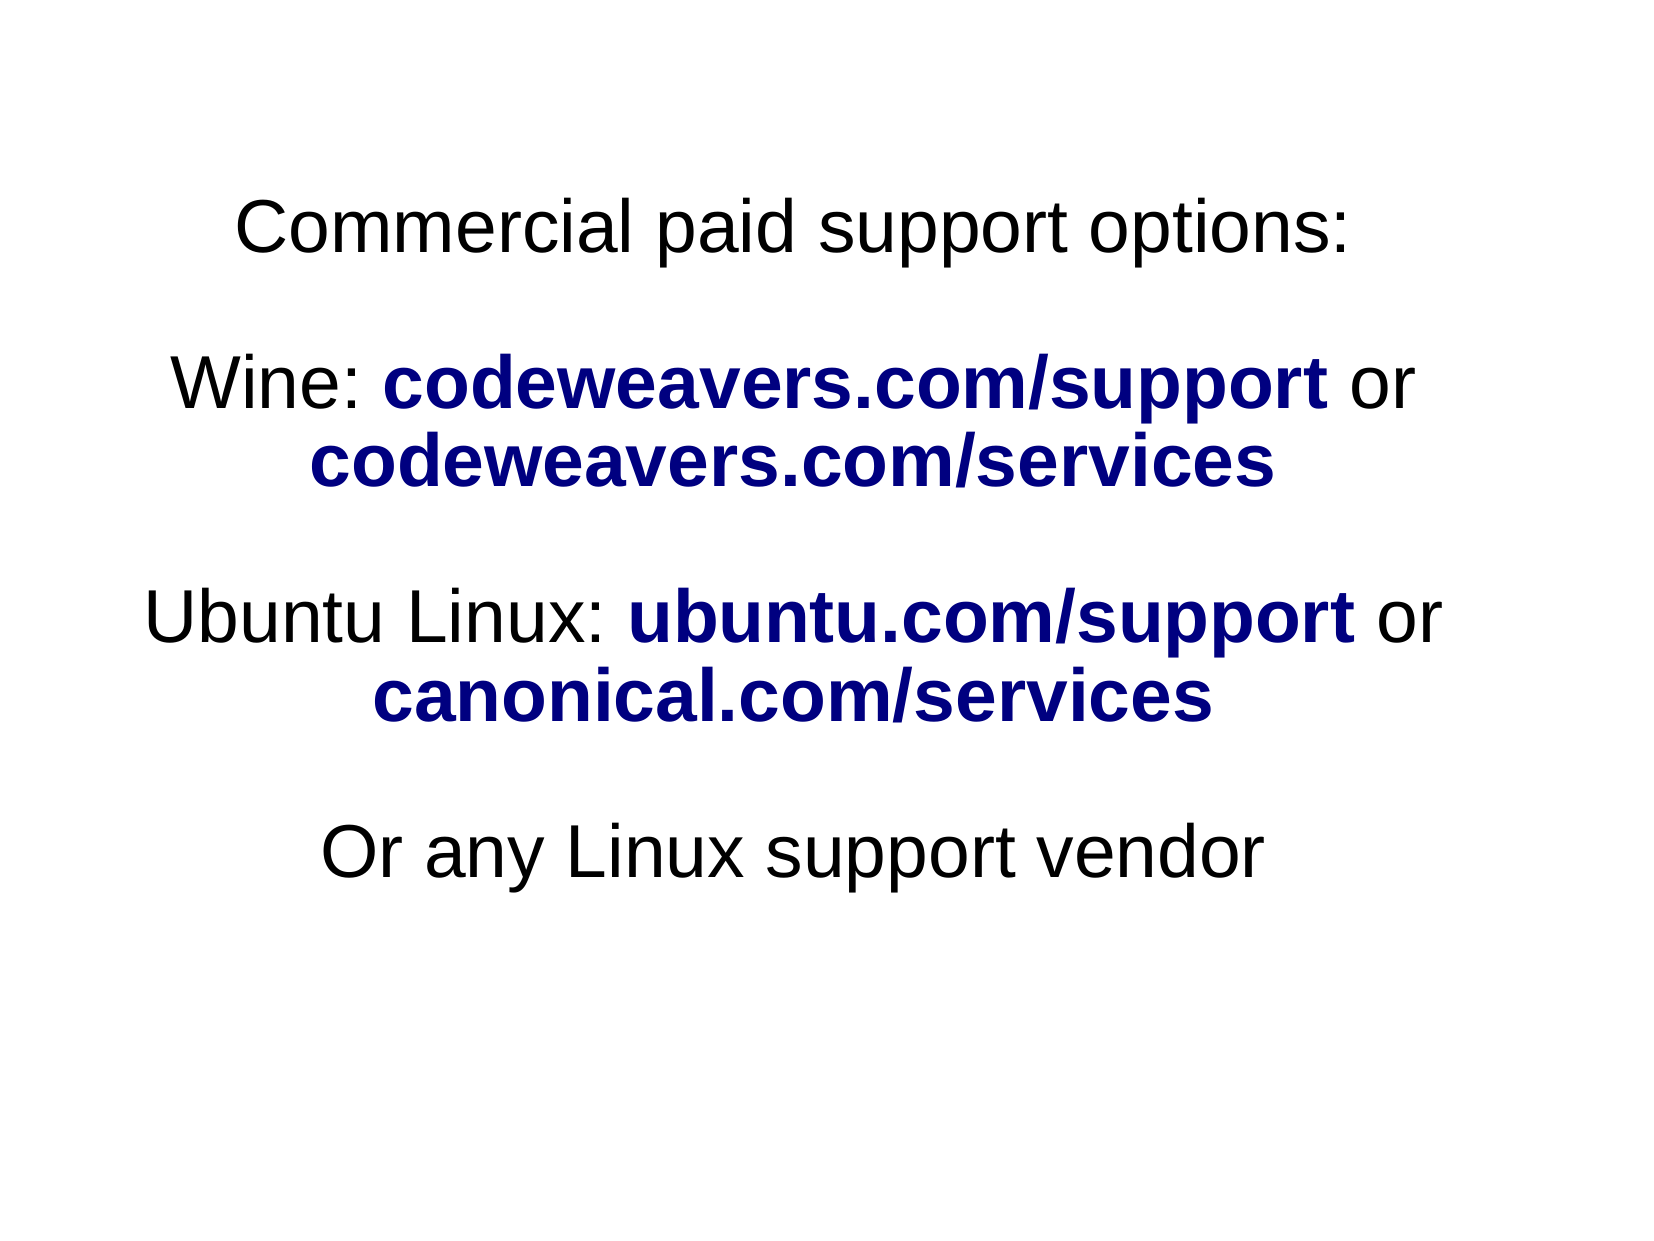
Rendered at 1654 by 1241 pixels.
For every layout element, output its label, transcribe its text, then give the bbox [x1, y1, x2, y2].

title Commercial paid support options: Wine: codeweavers.com/support or codeweavers.com/services Ubuntu Linux: ubuntu.com/support or canonical.com/services Or any Linux support vendor [49, 187, 1538, 896]
